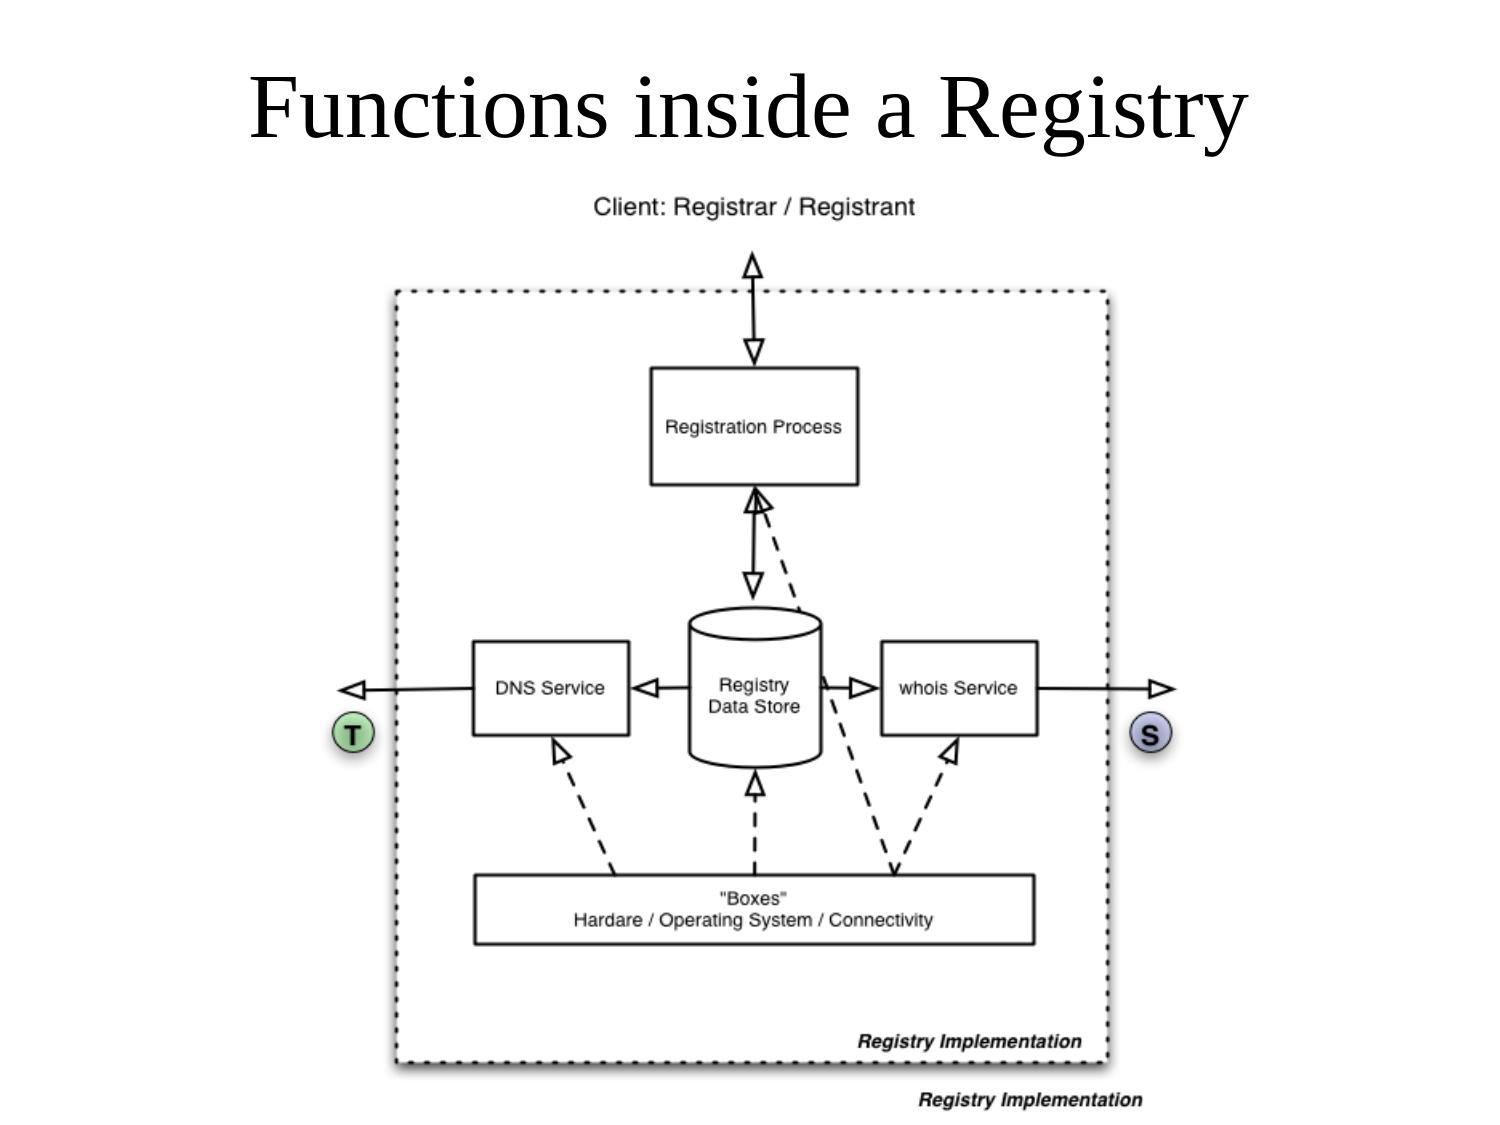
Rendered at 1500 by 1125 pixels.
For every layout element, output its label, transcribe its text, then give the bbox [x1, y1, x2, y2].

picture [300, 174, 1200, 1125]
title Functions inside a Registry [112, 12, 1388, 201]
